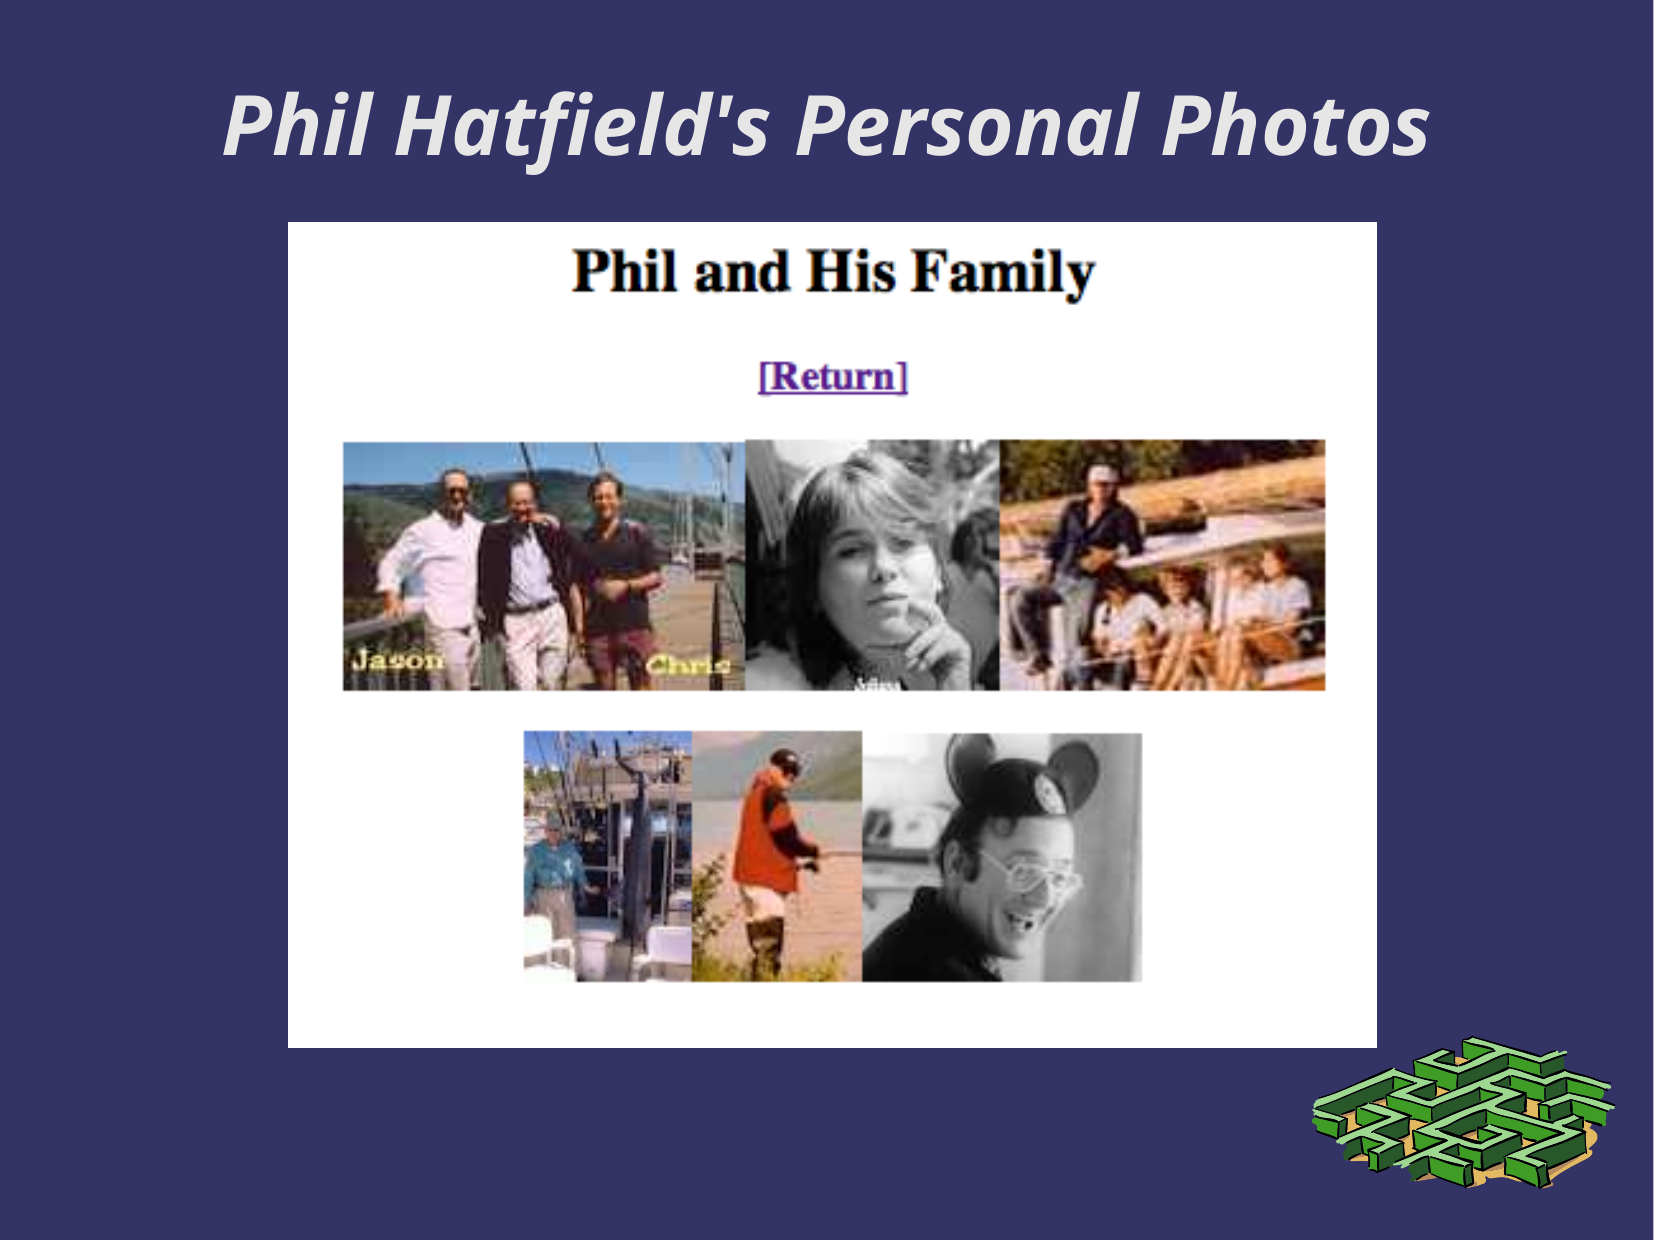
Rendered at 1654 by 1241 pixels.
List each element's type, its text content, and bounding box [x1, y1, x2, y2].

title Phil Hatfield's Personal Photos [121, 19, 1534, 227]
picture [288, 227, 1377, 1048]
